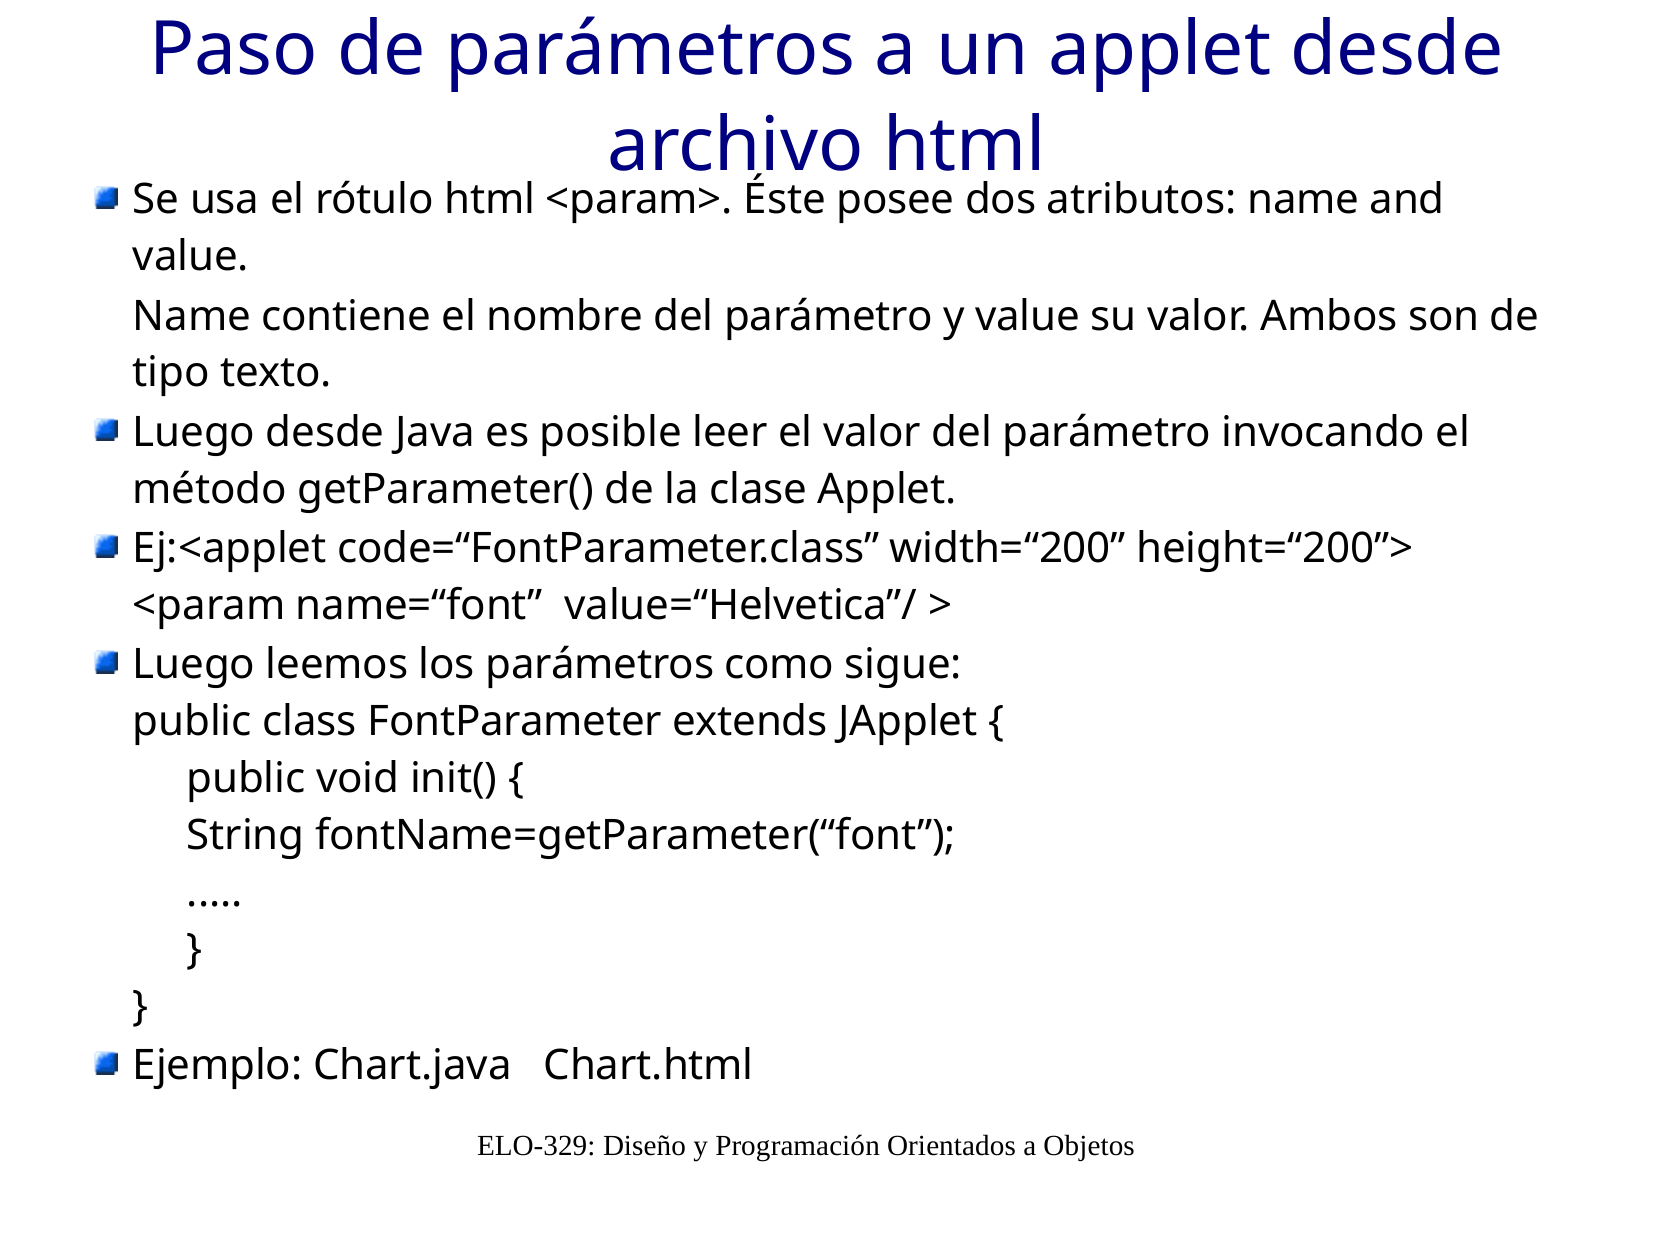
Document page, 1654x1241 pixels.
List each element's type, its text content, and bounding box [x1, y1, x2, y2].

list Se usa el rótulo html <param>. Éste posee dos atributos: name and value. Name contiene el nombre del parámetro y value su valor. Ambos son de tipo texto. Luego desde Java es posible leer el valor del parámetro invocando el método getParameter() de la clase Applet. Ej:<applet code=“FontParameter.class” width=“200” height=“200”> <param name=“font” value=“Helvetica”/ > Luego leemos los parámetros como sigue: public class FontParameter extends JApplet { public void init() { String fontName=getParameter(“font”); ..... } } Ejemplo: Chart.java Chart.html [81, 169, 1571, 1099]
title Paso de parámetros a un applet desde archivo html [82, 0, 1571, 169]
